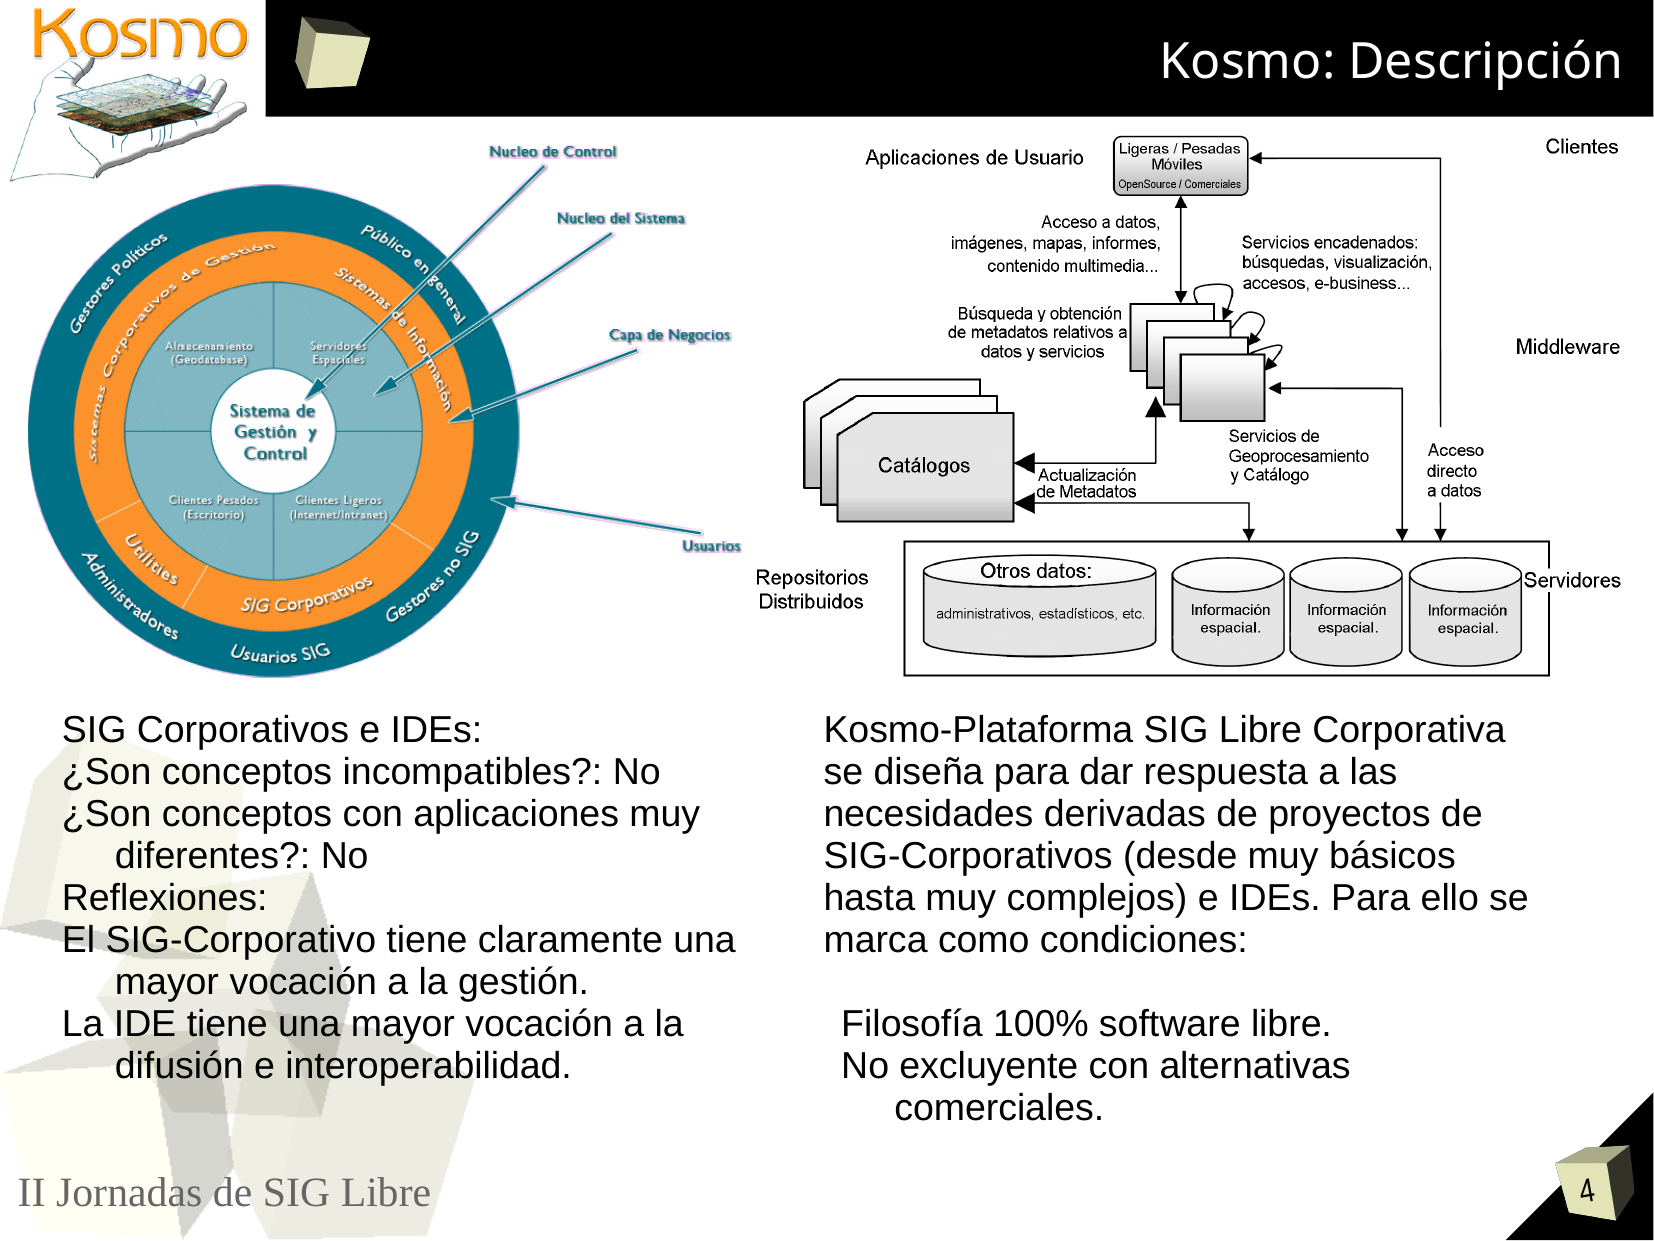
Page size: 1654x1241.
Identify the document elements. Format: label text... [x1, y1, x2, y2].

list SIG Corporativos e IDEs: ¿Son conceptos incompatibles?: No ¿Son conceptos con aplicaciones muy diferentes?: No Reflexiones: El SIG-Corporativo tiene claramente una mayor vocación a la gestión. La IDE tiene una mayor vocación a la difusión e interoperabilidad. [44, 739, 768, 1211]
picture [0, 5, 1625, 1241]
title Kosmo: Descripción [413, 0, 1625, 119]
list Kosmo-Plataforma SIG Libre Corporativa se diseña para dar respuesta a las necesidades derivadas de proyectos de SIG-Corporativos (desde muy básicos hasta muy complejos) e IDEs. Para ello se marca como condiciones: Filosofía 100% software libre. No excluyente con alternativas comerciales. [823, 708, 1548, 1241]
